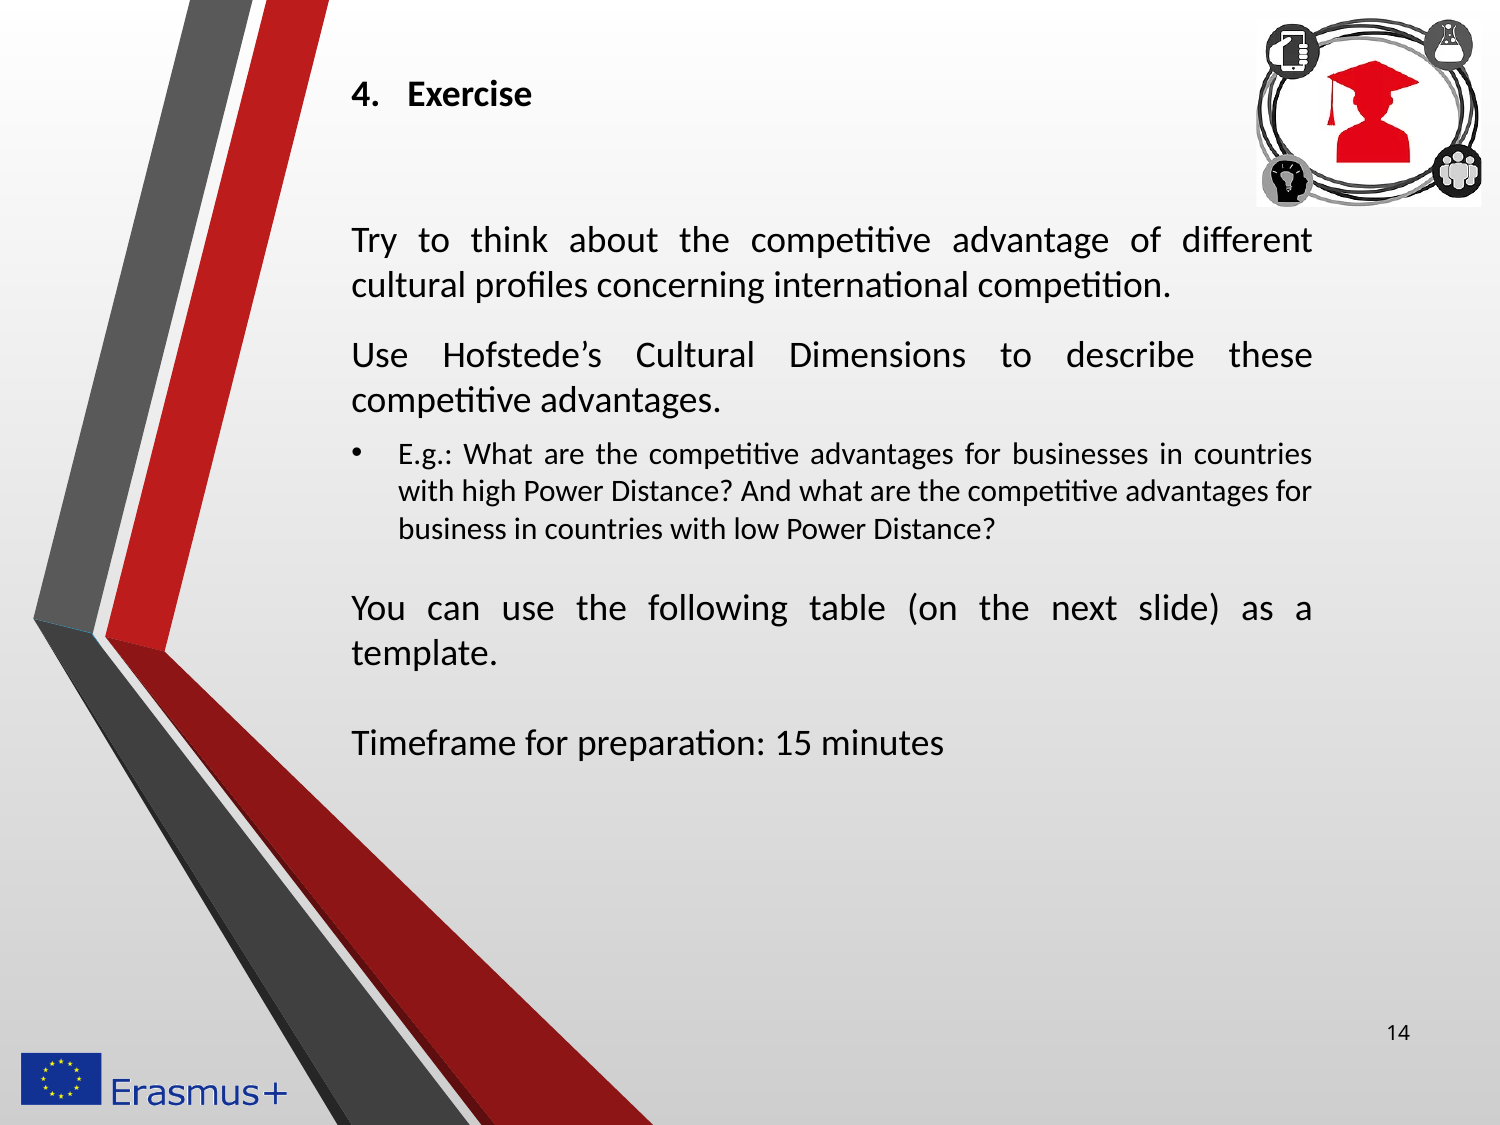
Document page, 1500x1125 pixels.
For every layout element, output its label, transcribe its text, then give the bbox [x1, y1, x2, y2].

picture [1256, 18, 1482, 207]
text_box Try to think about the competitive advantage of different cultural profiles concerning international competition. Use Hofstede’s Cultural Dimensions to describe these competitive advantages. E.g.: What are the competitive advantages for businesses in countries with high Power Distance? And what are the competitive advantages for business in countries with low Power Distance? You can use the following table (on the next slide) as a template. Timeframe for preparation: 15 minutes [336, 208, 1329, 771]
chart [1257, 19, 1483, 209]
text_box Exercise [336, 61, 975, 122]
slide_number <numer> [1357, 1003, 1425, 1064]
picture [5, 1037, 302, 1120]
